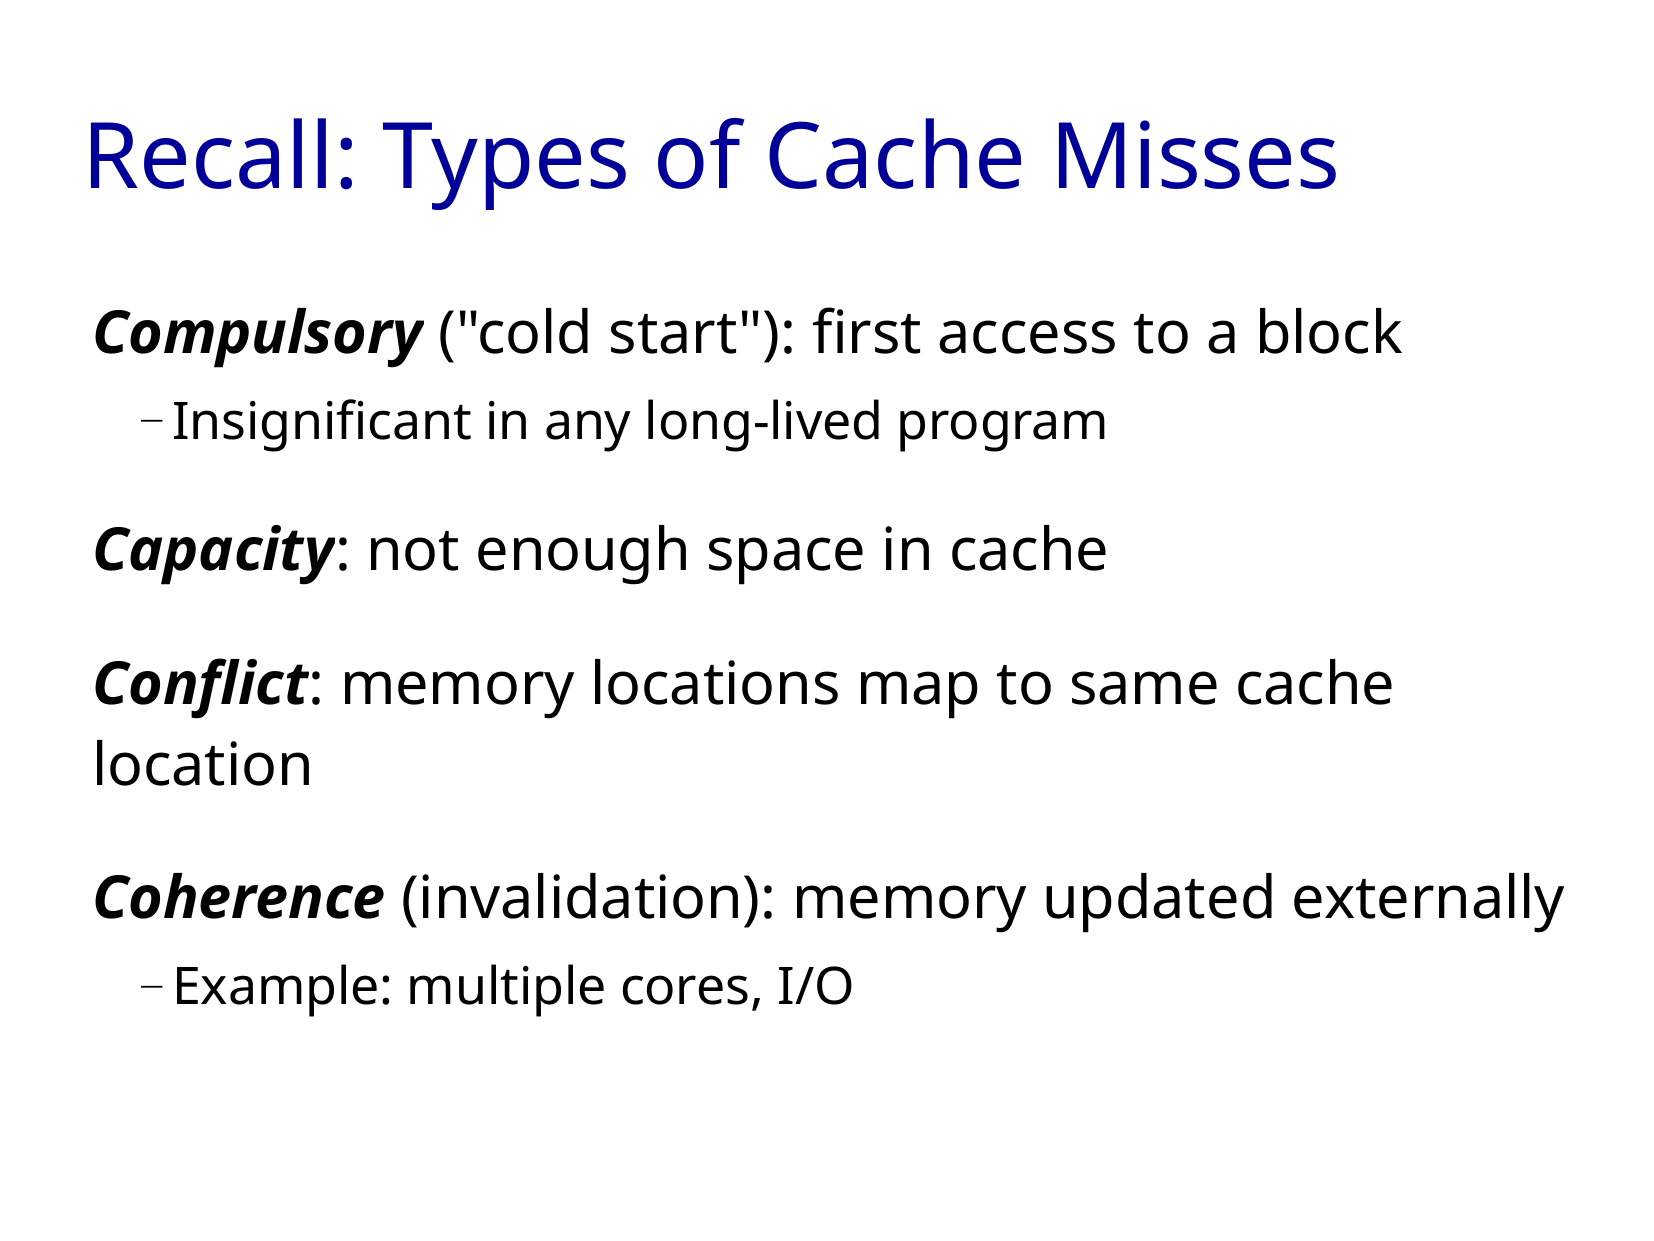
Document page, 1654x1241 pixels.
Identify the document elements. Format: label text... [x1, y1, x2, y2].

list Compulsory ("cold start"): first access to a block Insignificant in any long-lived program Capacity: not enough space in cache Conflict: memory locations map to same cache location Coherence (invalidation): memory updated externally Example: multiple cores, I/O [60, 290, 1571, 1096]
title Recall: Types of Cache Misses [82, 49, 1571, 257]
